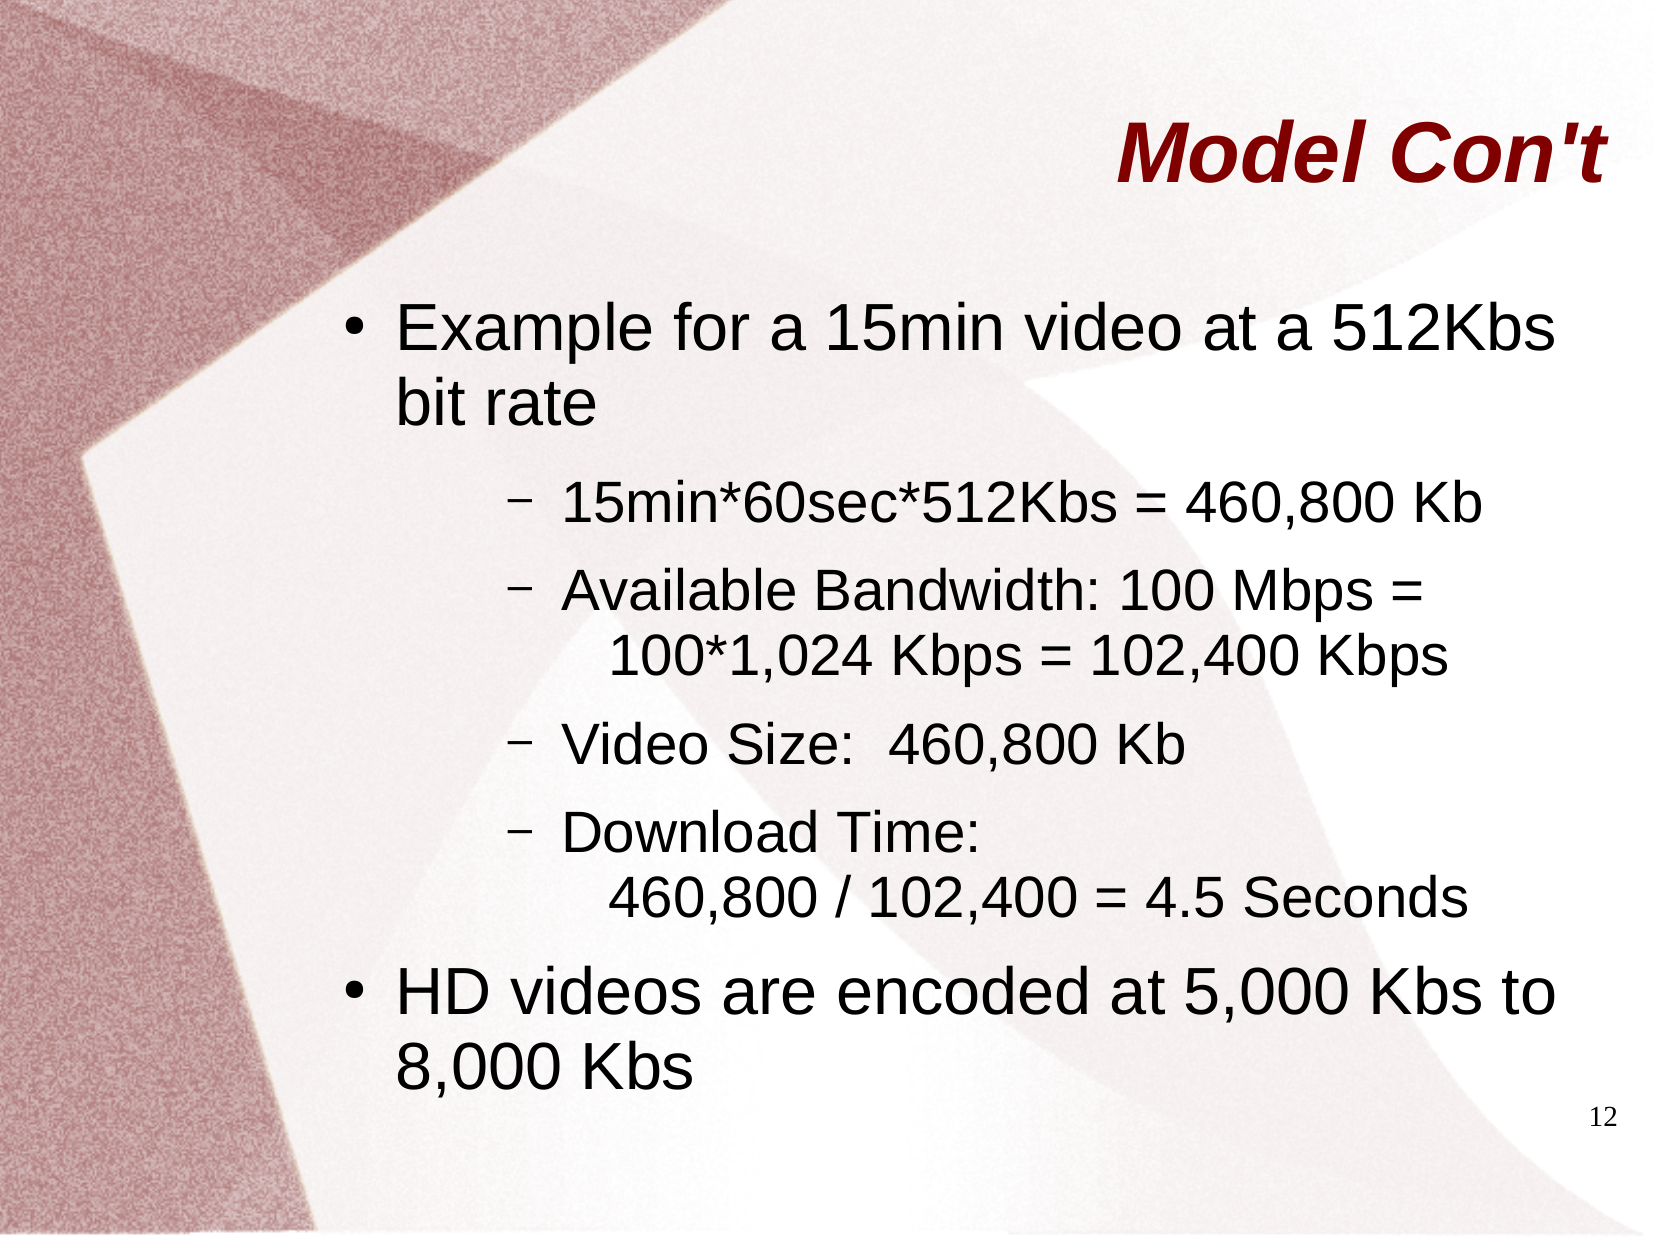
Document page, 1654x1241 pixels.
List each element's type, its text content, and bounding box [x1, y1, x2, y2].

list Example for a 15min video at a 512Kbs bit rate 15min*60sec*512Kbs = 460,800 Kb Available Bandwidth: 100 Mbps = 100*1,024 Kbps = 102,400 Kbps Video Size: 460,800 Kb Download Time: 460,800 / 102,400 = 4.5 Seconds HD videos are encoded at 5,000 Kbs to 8,000 Kbs [324, 290, 1601, 1103]
picture [0, 0, 1654, 1241]
title Model Con't [596, 49, 1607, 257]
